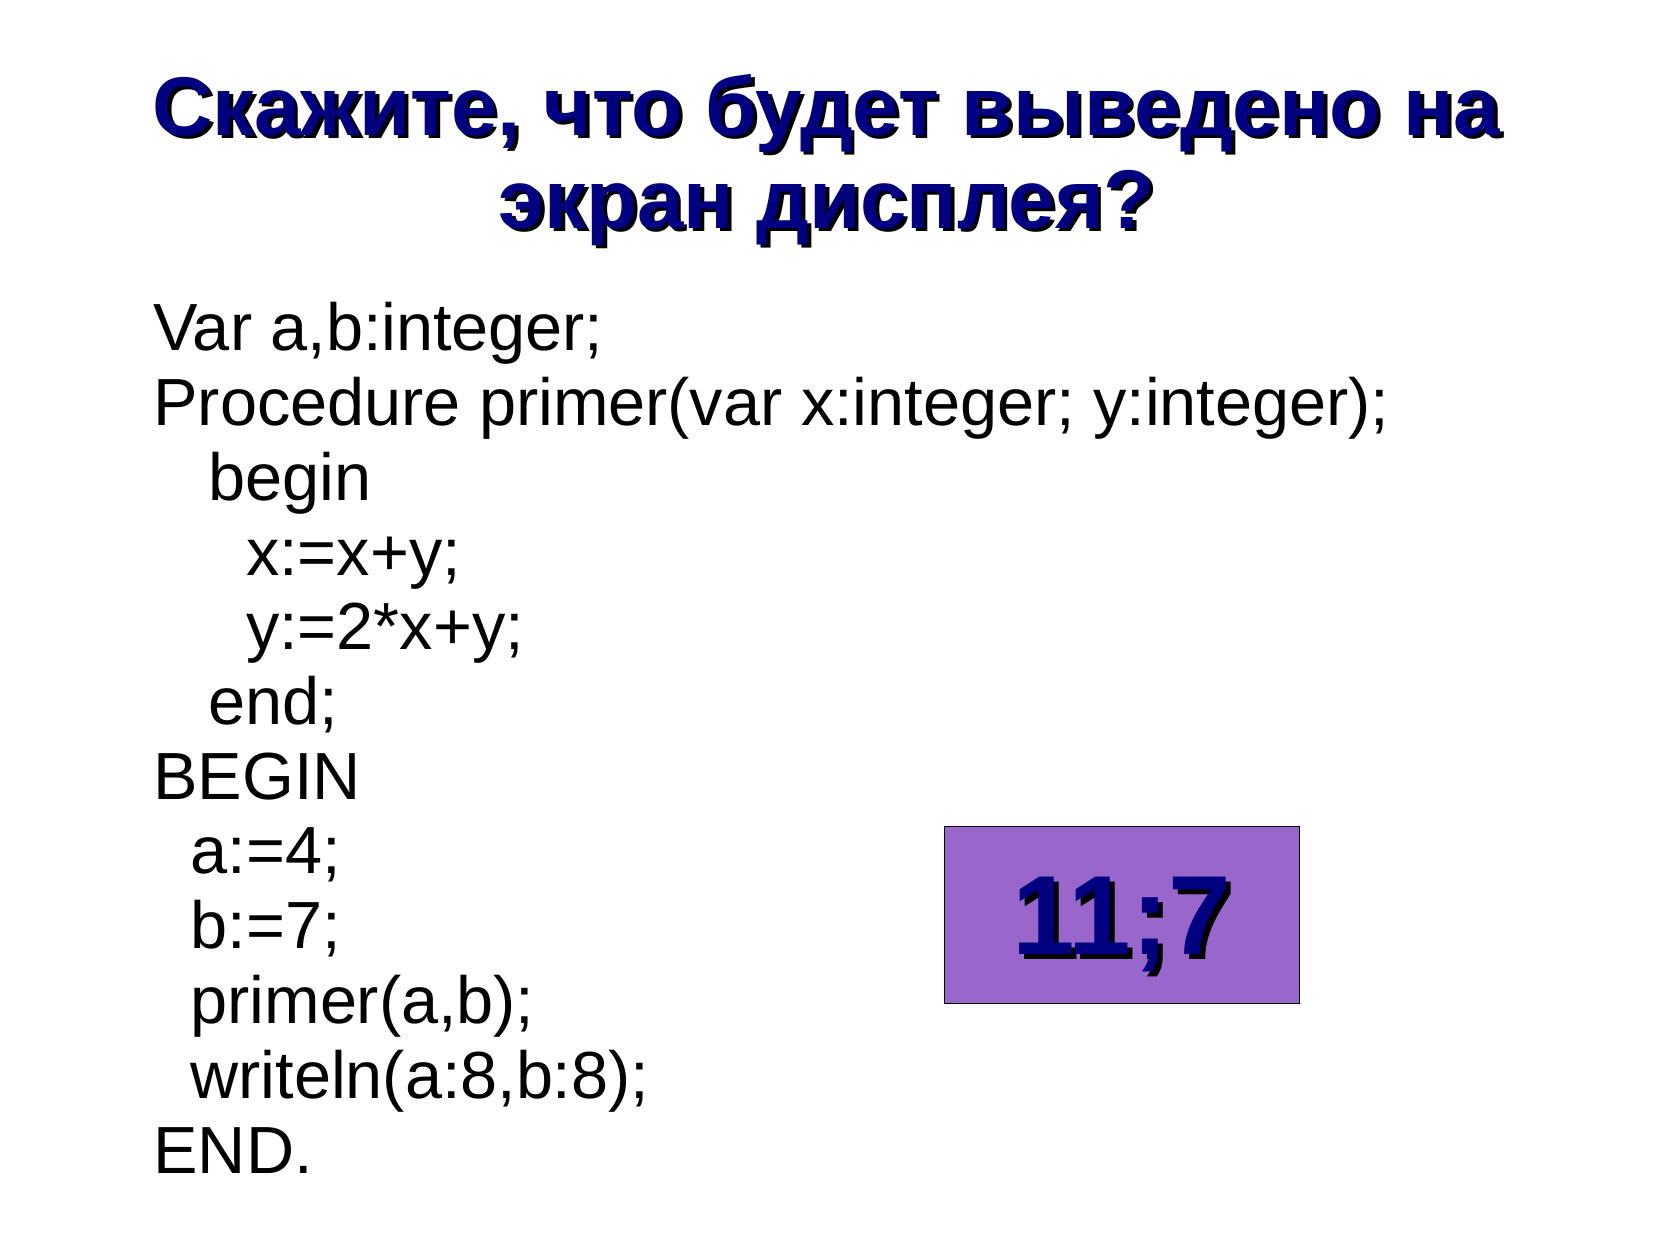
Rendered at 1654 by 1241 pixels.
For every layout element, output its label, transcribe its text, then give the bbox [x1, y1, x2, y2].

text_box 11;7 [944, 826, 1300, 1004]
list Var a,b:integer; Procedure primer(var x:integer; y:integer); begin x:=x+y; y:=2*x+y; end; BEGIN a:=4; b:=7; primer(a,b); writeln(a:8,b:8); END. [82, 290, 1571, 1188]
title Скажите, что будет выведено на экран дисплея? [82, 56, 1571, 250]
